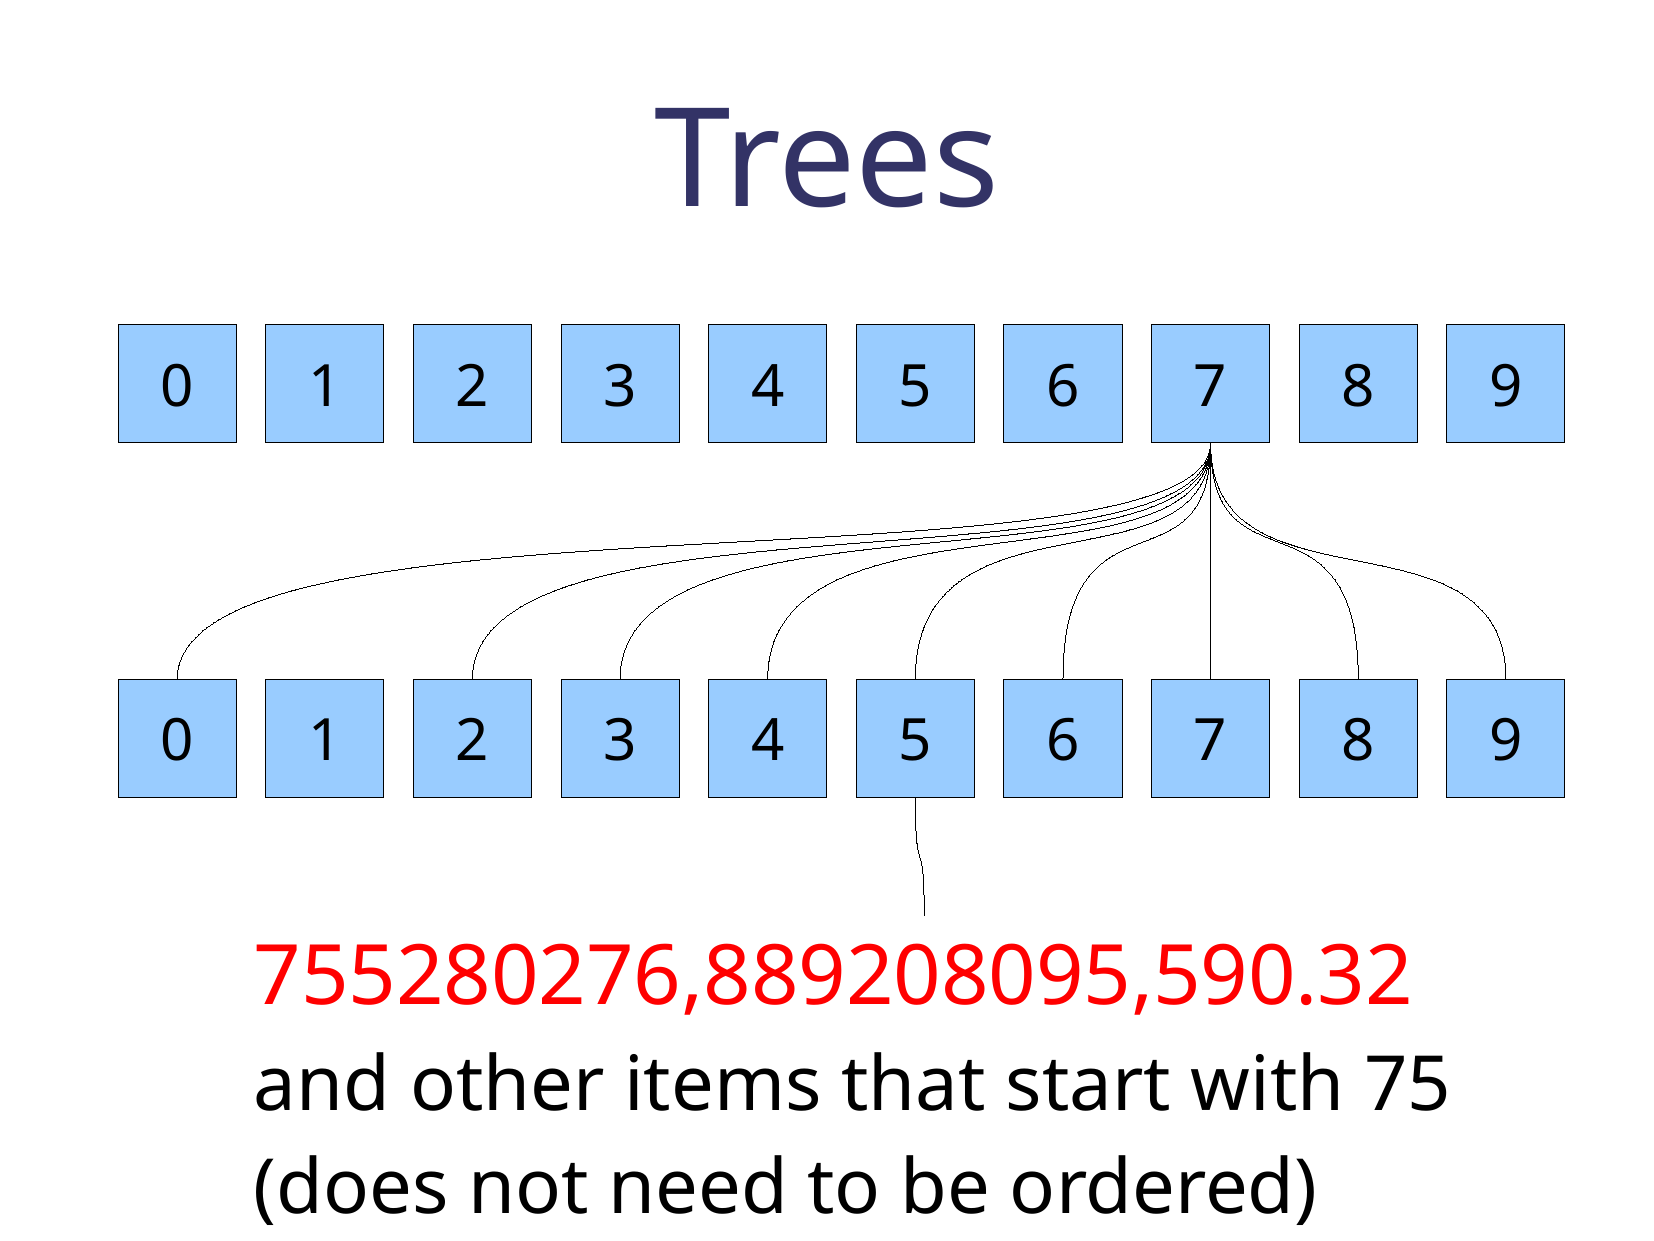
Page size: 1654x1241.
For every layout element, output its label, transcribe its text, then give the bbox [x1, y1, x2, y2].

text_box 7 [1151, 679, 1270, 798]
text_box 9 [1446, 679, 1565, 798]
text_box 4 [708, 679, 827, 798]
text_box 6 [1003, 679, 1123, 798]
text_box 1 [265, 324, 384, 443]
text_box 6 [1003, 324, 1123, 443]
text_box 7 [1151, 324, 1270, 443]
text_box 0 [118, 324, 237, 443]
text_box 4 [708, 324, 827, 443]
text_box 3 [561, 679, 680, 798]
text_box 8 [1299, 324, 1418, 443]
text_box 0 [118, 679, 237, 798]
text_box 3 [561, 324, 680, 443]
text_box 8 [1299, 679, 1418, 798]
text_box 5 [856, 324, 975, 443]
text_box 2 [413, 679, 532, 798]
text_box 1 [265, 679, 384, 798]
text_box 755280276,889208095,590.32 and other items that start with 75 (does not need to be ordered) [253, 915, 1595, 1202]
text_box 9 [1446, 324, 1565, 443]
text_box 2 [413, 324, 532, 443]
text_box 5 [856, 679, 975, 798]
title Trees [82, 56, 1571, 250]
